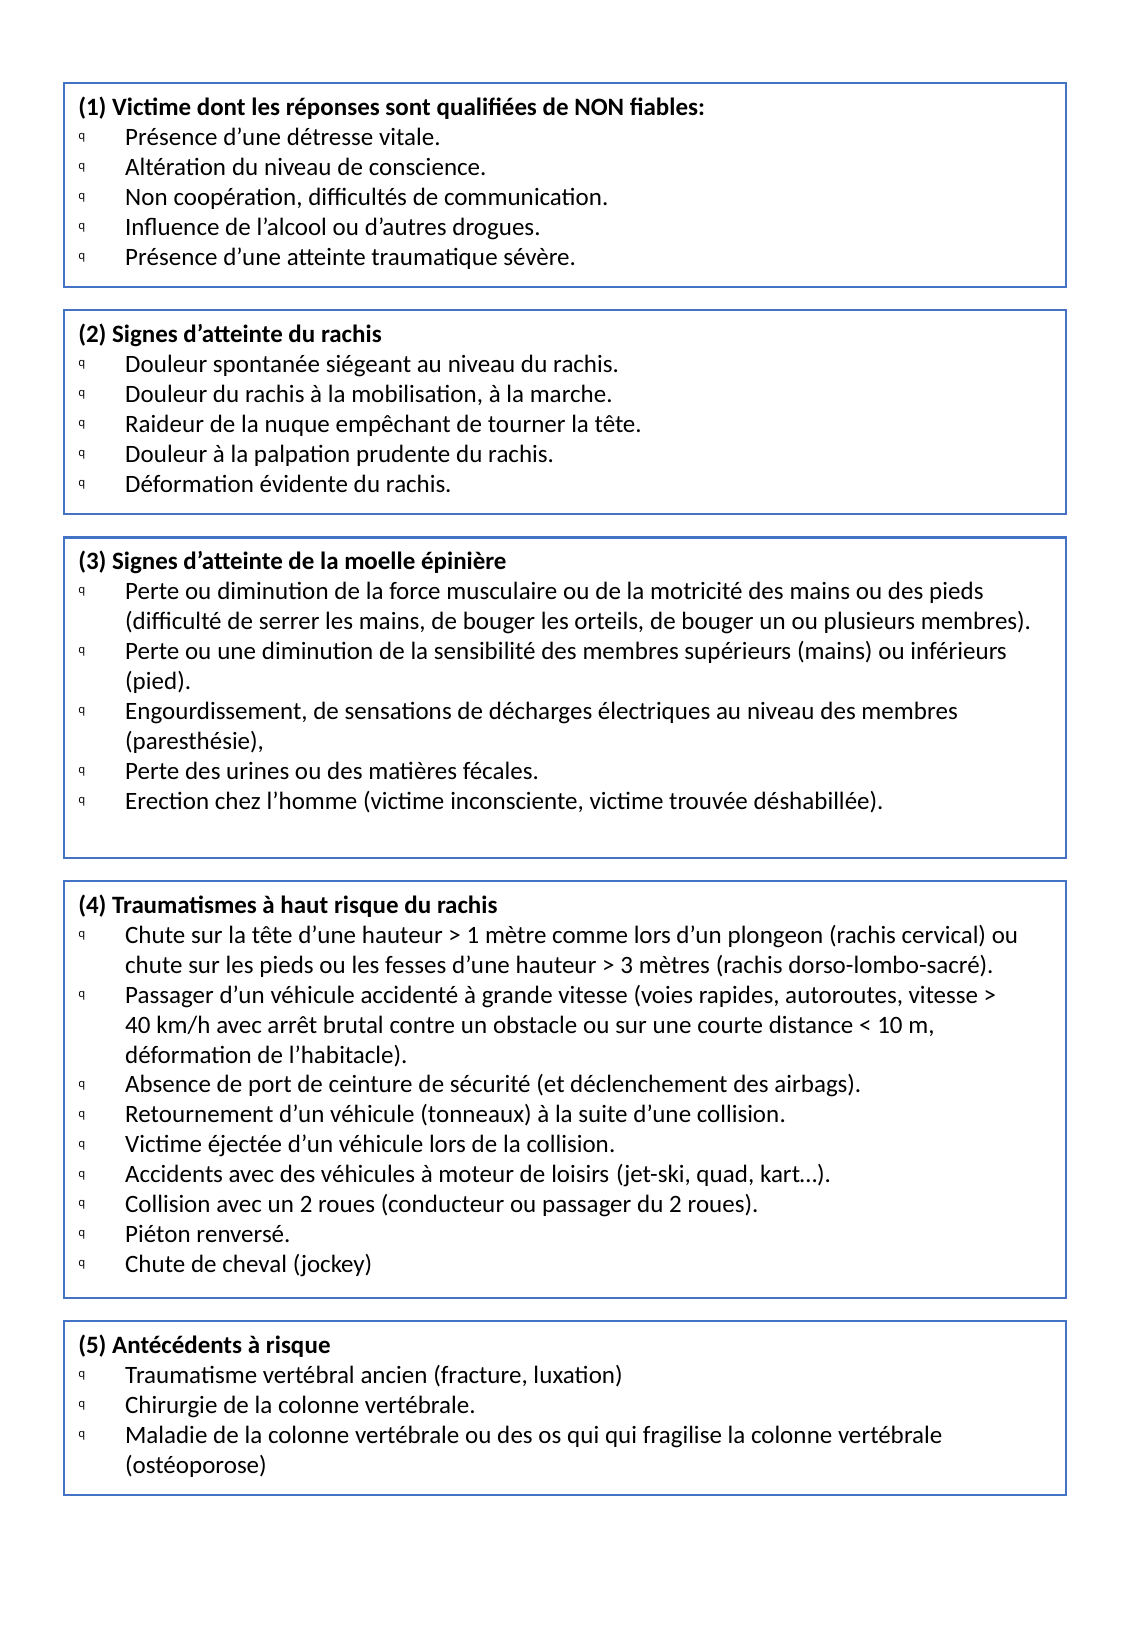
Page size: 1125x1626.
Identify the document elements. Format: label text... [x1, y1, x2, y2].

text_box (2) Signes d’atteinte du rachis Douleur spontanée siégeant au niveau du rachis. Douleur du rachis à la mobilisation, à la marche. Raideur de la nuque empêchant de tourner la tête. Douleur à la palpation prudente du rachis. Déformation évidente du rachis. [63, 310, 1067, 515]
text_box (1) Victime dont les réponses sont qualifiées de NON fiables: Présence d’une détresse vitale. Altération du niveau de conscience. Non coopération, difficultés de communication. Influence de l’alcool ou d’autres drogues. Présence d’une atteinte traumatique sévère. [63, 83, 1067, 287]
text_box (3) Signes d’atteinte de la moelle épinière Perte ou diminution de la force musculaire ou de la motricité des mains ou des pieds (difficulté de serrer les mains, de bouger les orteils, de bouger un ou plusieurs membres). Perte ou une diminution de la sensibilité des membres supérieurs (mains) ou inférieurs (pied). Engourdissement, de sensations de décharges électriques au niveau des membres (paresthésie), Perte des urines ou des matières fécales. Erection chez l’homme (victime inconsciente, victime trouvée déshabillée). [63, 537, 1067, 858]
text_box (4) Traumatismes à haut risque du rachis Chute sur la tête d’une hauteur > 1 mètre comme lors d’un plongeon (rachis cervical) ou chute sur les pieds ou les fesses d’une hauteur > 3 mètres (rachis dorso-lombo-sacré). Passager d’un véhicule accidenté à grande vitesse (voies rapides, autoroutes, vitesse > 40 km/h avec arrêt brutal contre un obstacle ou sur une courte distance < 10 m, déformation de l’habitacle). Absence de port de ceinture de sécurité (et déclenchement des airbags). Retournement d’un véhicule (tonneaux) à la suite d’une collision. Victime éjectée d’un véhicule lors de la collision. Accidents avec des véhicules à moteur de loisirs (jet-ski, quad, kart…). Collision avec un 2 roues (conducteur ou passager du 2 roues). Piéton renversé. Chute de cheval (jockey) [63, 880, 1067, 1298]
text_box (5) Antécédents à risque Traumatisme vertébral ancien (fracture, luxation) Chirurgie de la colonne vertébrale. Maladie de la colonne vertébrale ou des os qui qui fragilise la colonne vertébrale (ostéoporose) [63, 1321, 1067, 1496]
